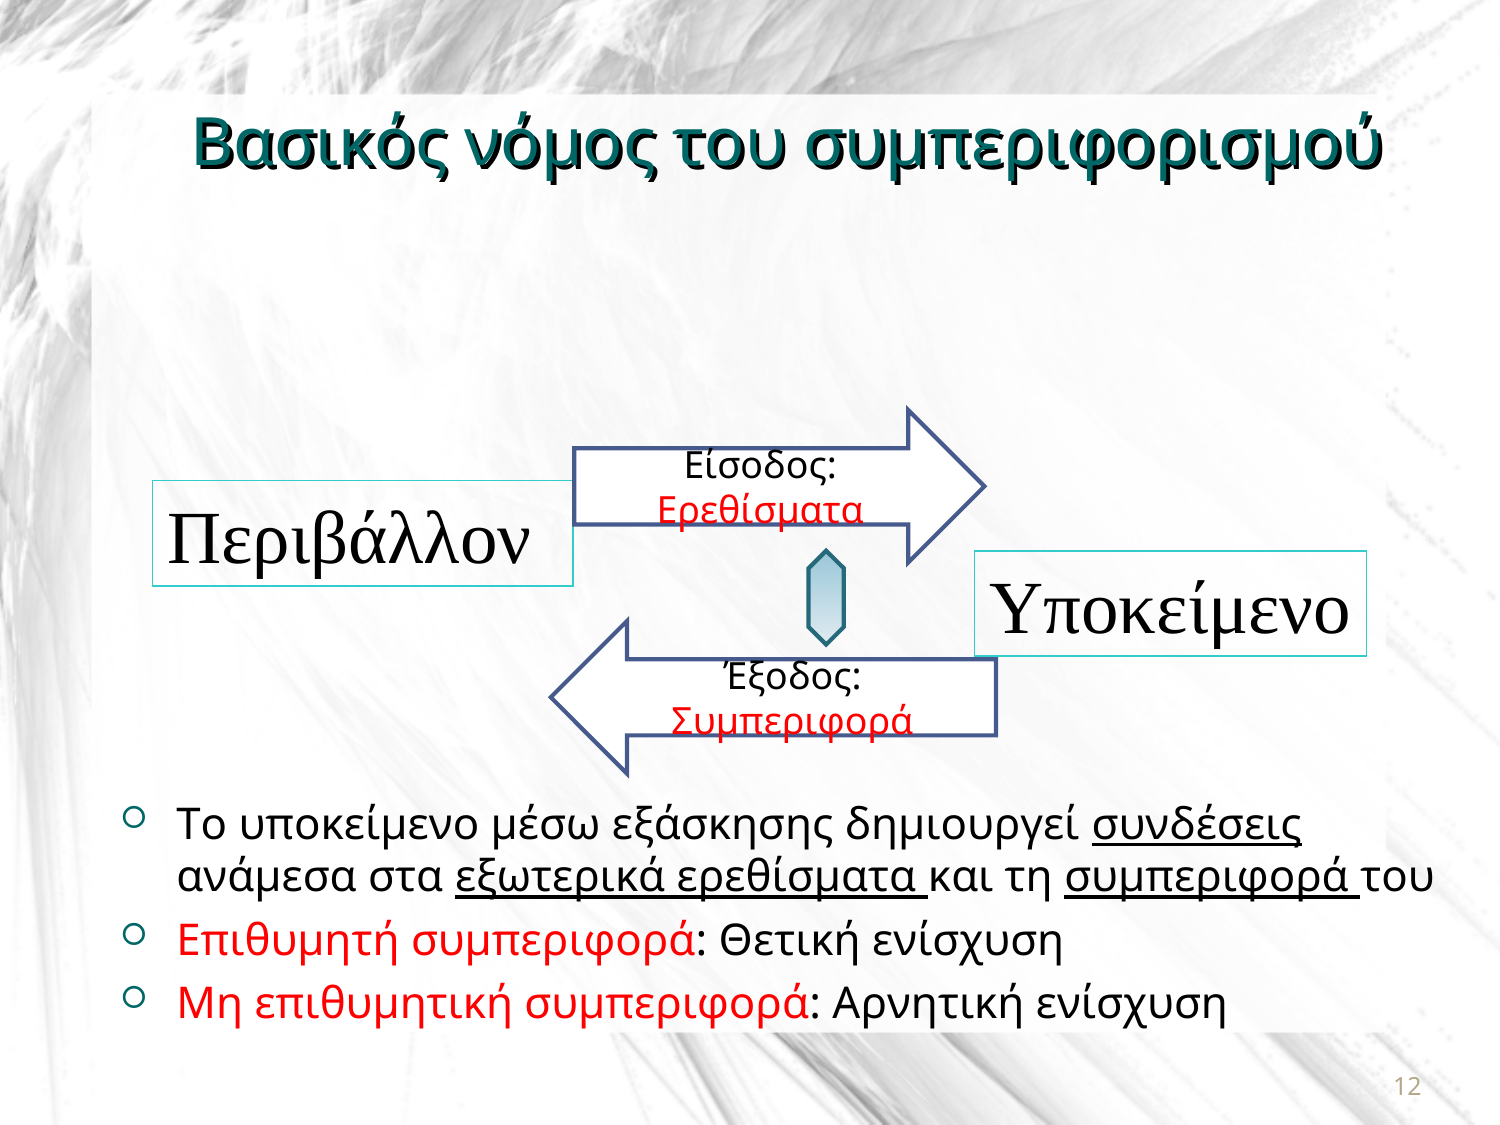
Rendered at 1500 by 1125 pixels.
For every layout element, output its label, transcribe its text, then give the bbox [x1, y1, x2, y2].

text_box Περιβάλλον [152, 480, 573, 586]
picture [0, 0, 1500, 1125]
text_box Το υποκείμενο μέσω εξάσκησης δημιουργεί συνδέσεις ανάμεσα στα εξωτερικά ερεθίσματα και τη συμπεριφορά του Επιθυμητή συμπεριφορά: Θετική ενίσχυση Μη επιθυμητική συμπεριφορά: Αρνητική ενίσχυση [105, 267, 1500, 1055]
text_box Βασικός νόμος του συμπεριφορισμού [175, 45, 1500, 233]
text_box Είσοδος: Ερεθίσματα [574, 410, 985, 563]
text_box Έξοδος: Συμπεριφορά [550, 621, 997, 774]
text_box [808, 550, 844, 645]
text_box Υποκείμενο [974, 550, 1367, 657]
text_box <αριθμός> [1369, 1034, 1445, 1113]
